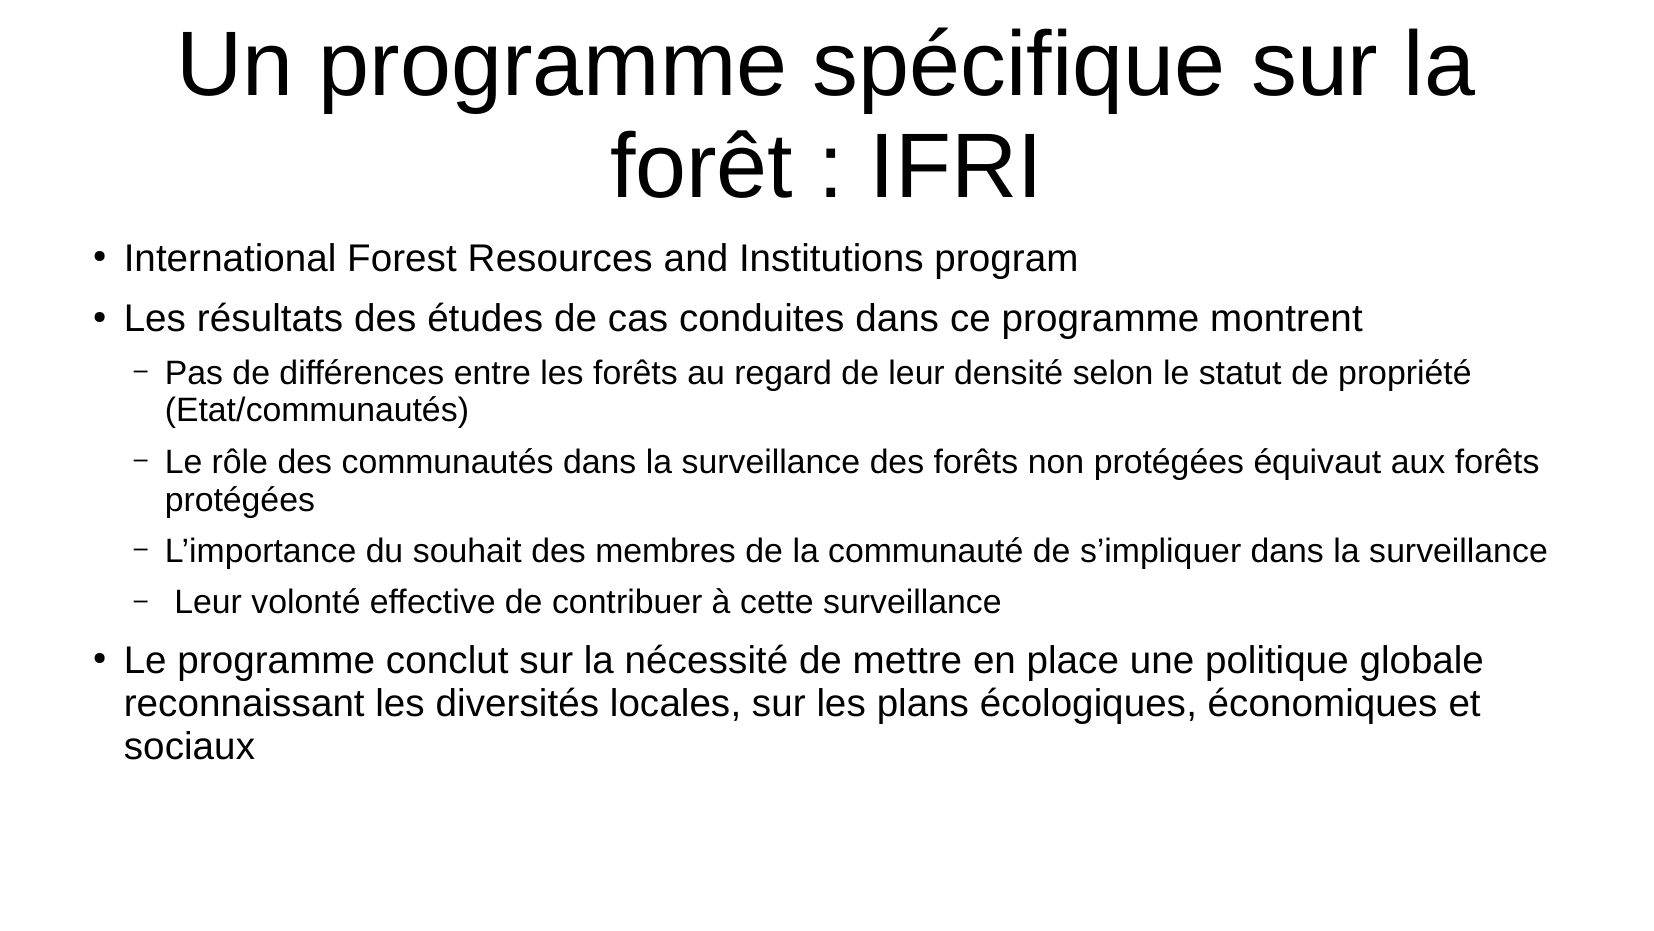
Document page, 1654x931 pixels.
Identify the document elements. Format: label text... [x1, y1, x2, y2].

list International Forest Resources and Institutions program Les résultats des études de cas conduites dans ce programme montrent Pas de différences entre les forêts au regard de leur densité selon le statut de propriété (Etat/communautés) Le rôle des communautés dans la surveillance des forêts non protégées équivaut aux forêts protégées L’importance du souhait des membres de la communauté de s’impliquer dans la surveillance Leur volonté effective de contribuer à cette surveillance Le programme conclut sur la nécessité de mettre en place une politique globale reconnaissant les diversités locales, sur les plans écologiques, économiques et sociaux [82, 236, 1571, 776]
title Un programme spécifique sur la forêt : IFRI [82, 12, 1571, 218]
